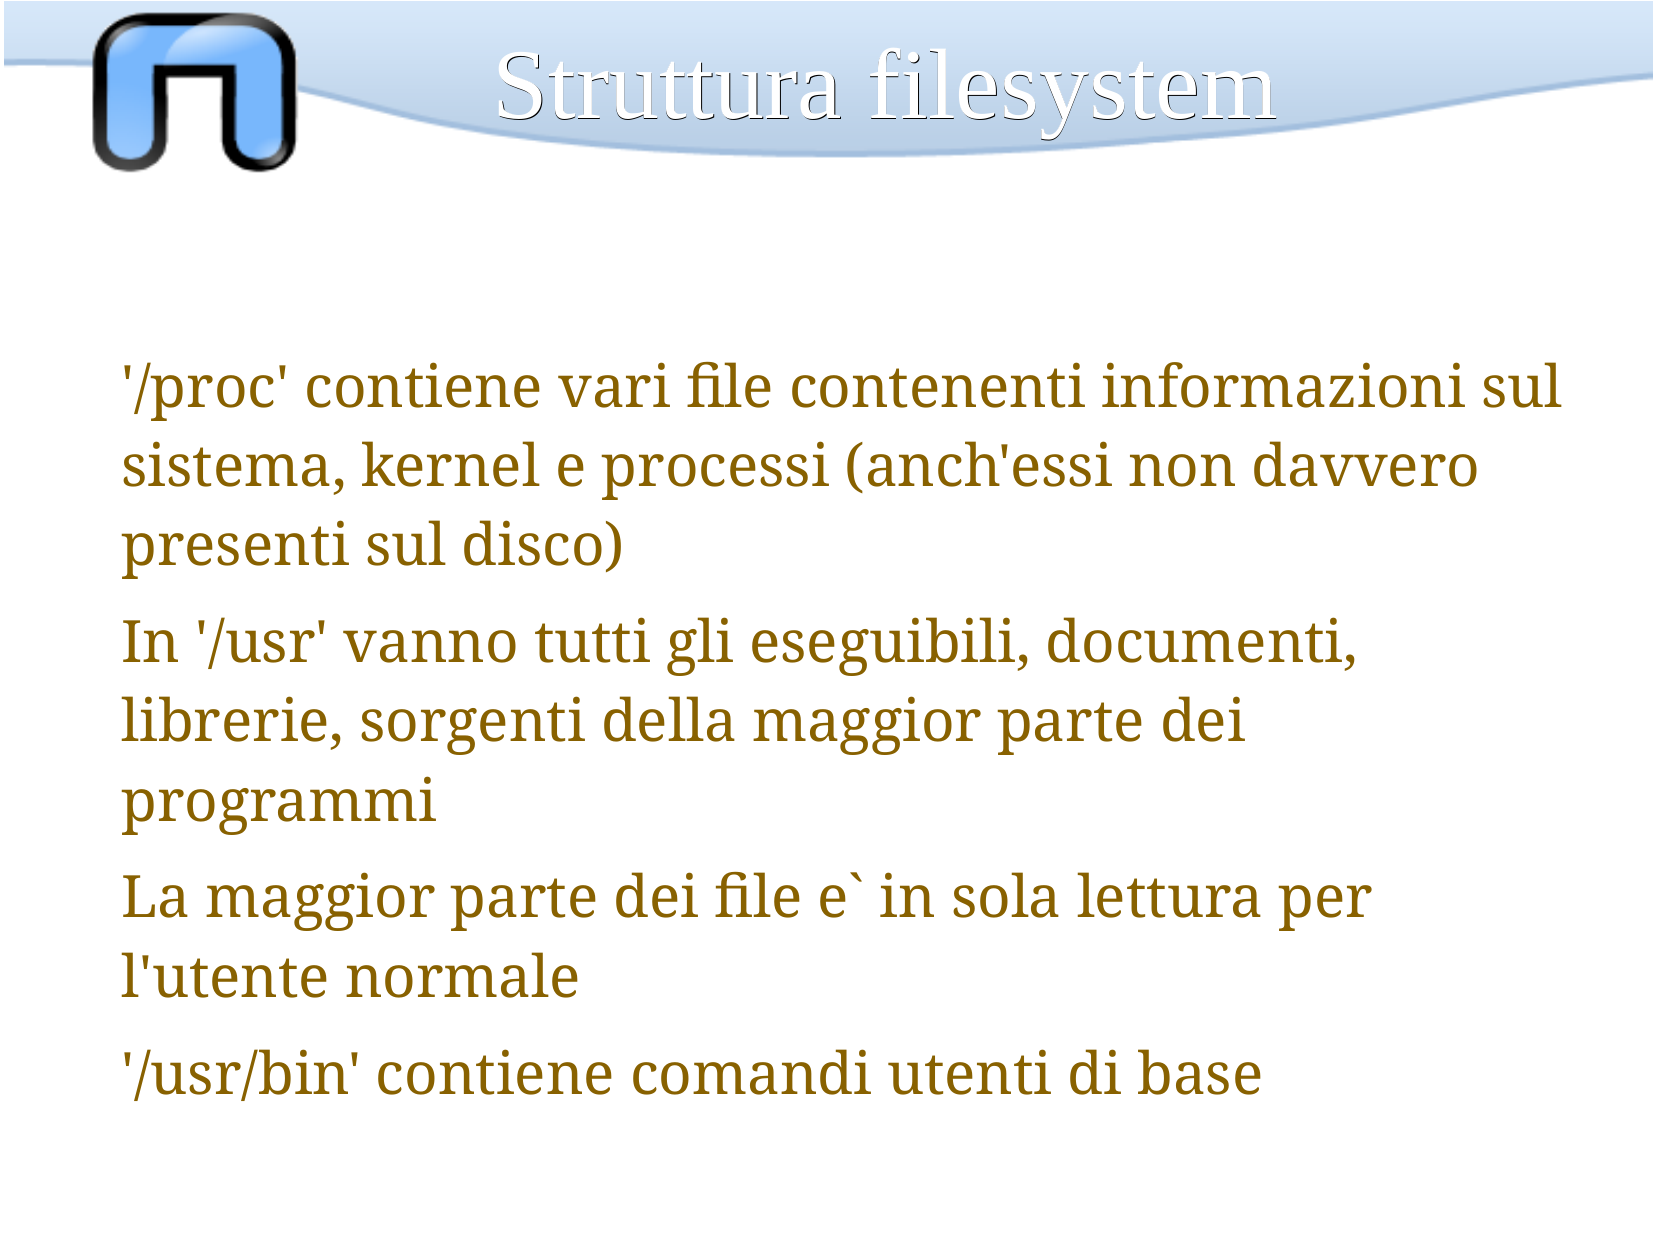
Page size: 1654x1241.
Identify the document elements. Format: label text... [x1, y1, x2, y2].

picture [0, 0, 1654, 1241]
list '/proc' contiene vari file contenenti informazioni sul sistema, kernel e processi (anch'essi non davvero presenti sul disco) In '/usr' vanno tutti gli eseguibili, documenti, librerie, sorgenti della maggior parte dei programmi La maggior parte dei file e` in sola lettura per l'utente normale '/usr/bin' contiene comandi utenti di base [121, 344, 1565, 1127]
text_box Struttura filesystem [472, 29, 1300, 266]
